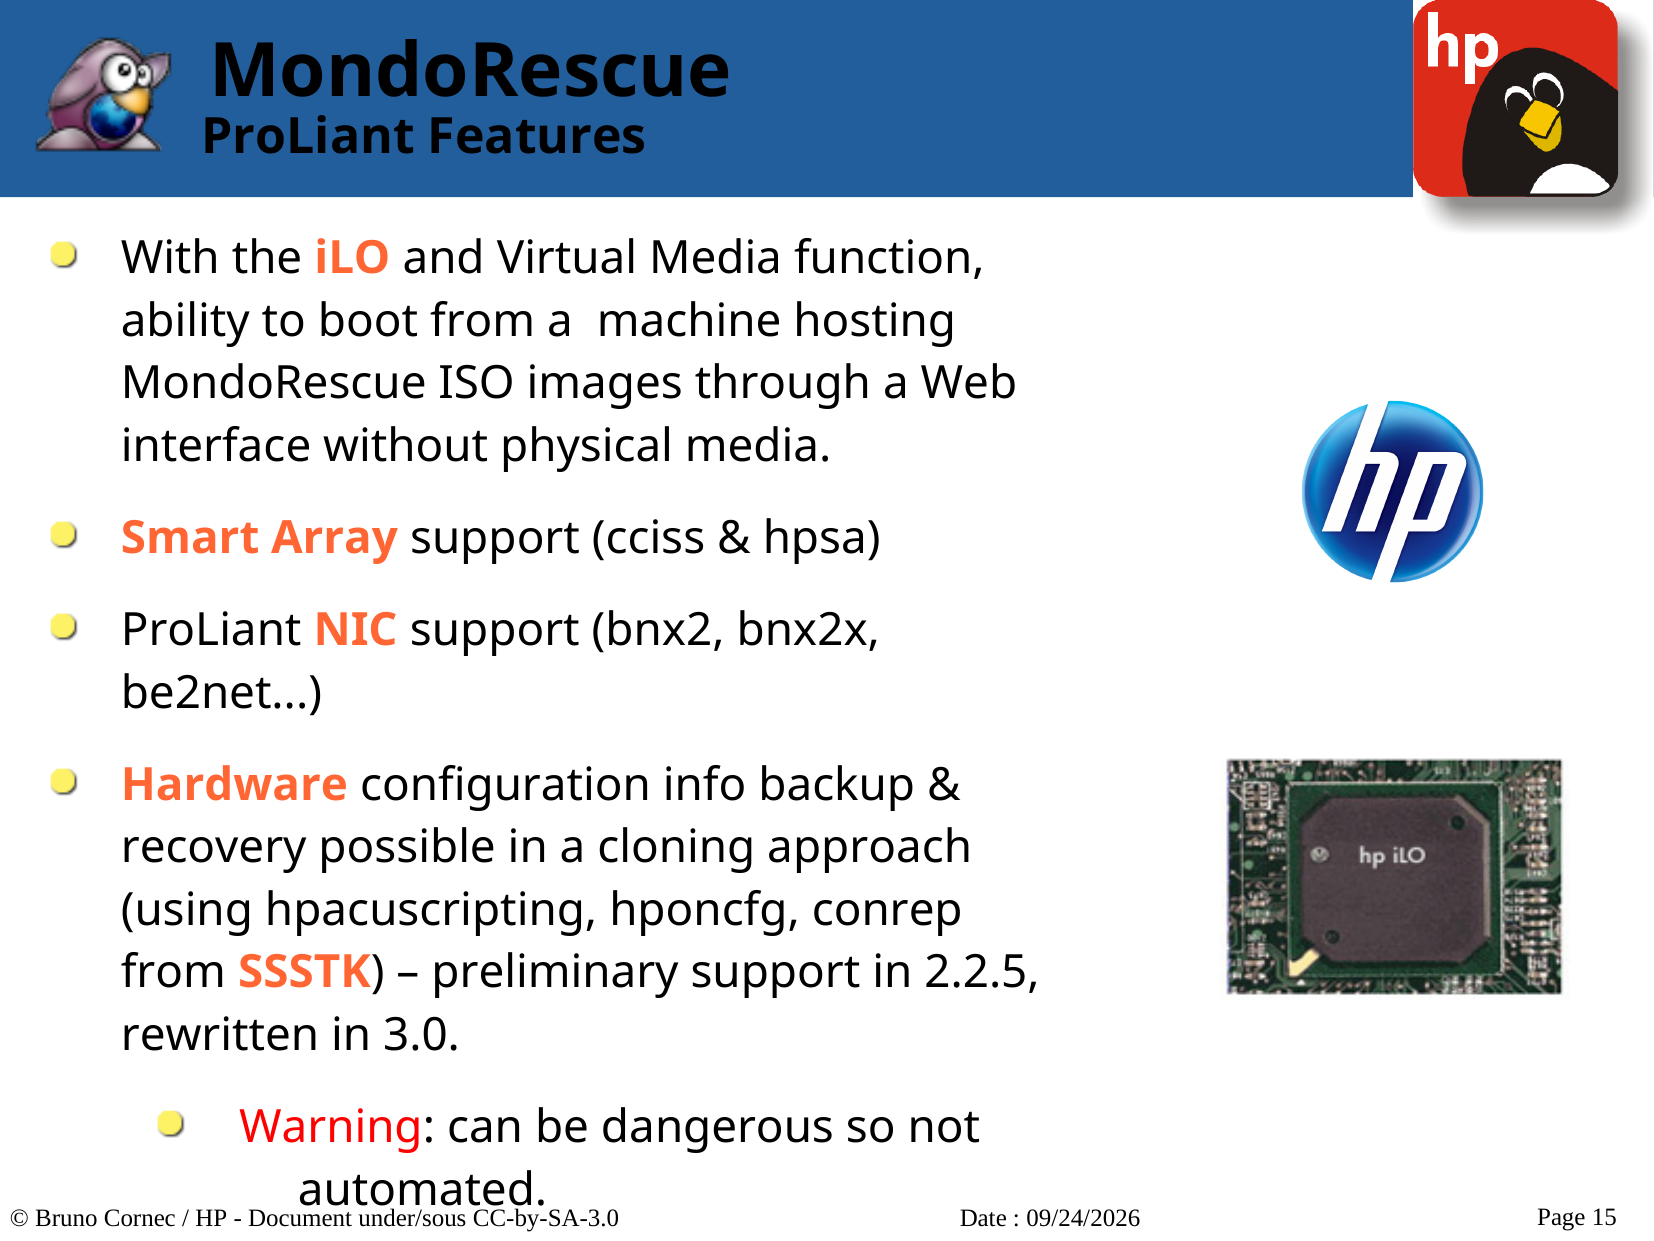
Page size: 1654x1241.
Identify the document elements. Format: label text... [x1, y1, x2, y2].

list With the iLO and Virtual Media function, ability to boot from a machine hosting MondoRescue ISO images through a Web interface without physical media. Smart Array support (cciss & hpsa) ProLiant NIC support (bnx2, bnx2x, be2net...) Hardware configuration info backup & recovery possible in a cloning approach (using hpacuscripting, hponcfg, conrep from SSSTK) – preliminary support in 2.2.5, rewritten in 3.0. Warning: can be dangerous so not automated. [38, 224, 1077, 1165]
picture [1301, 400, 1484, 583]
title ProLiant Features [201, 32, 1191, 241]
picture [1219, 699, 1574, 1057]
picture [0, 0, 211, 199]
picture [1413, 0, 1654, 235]
